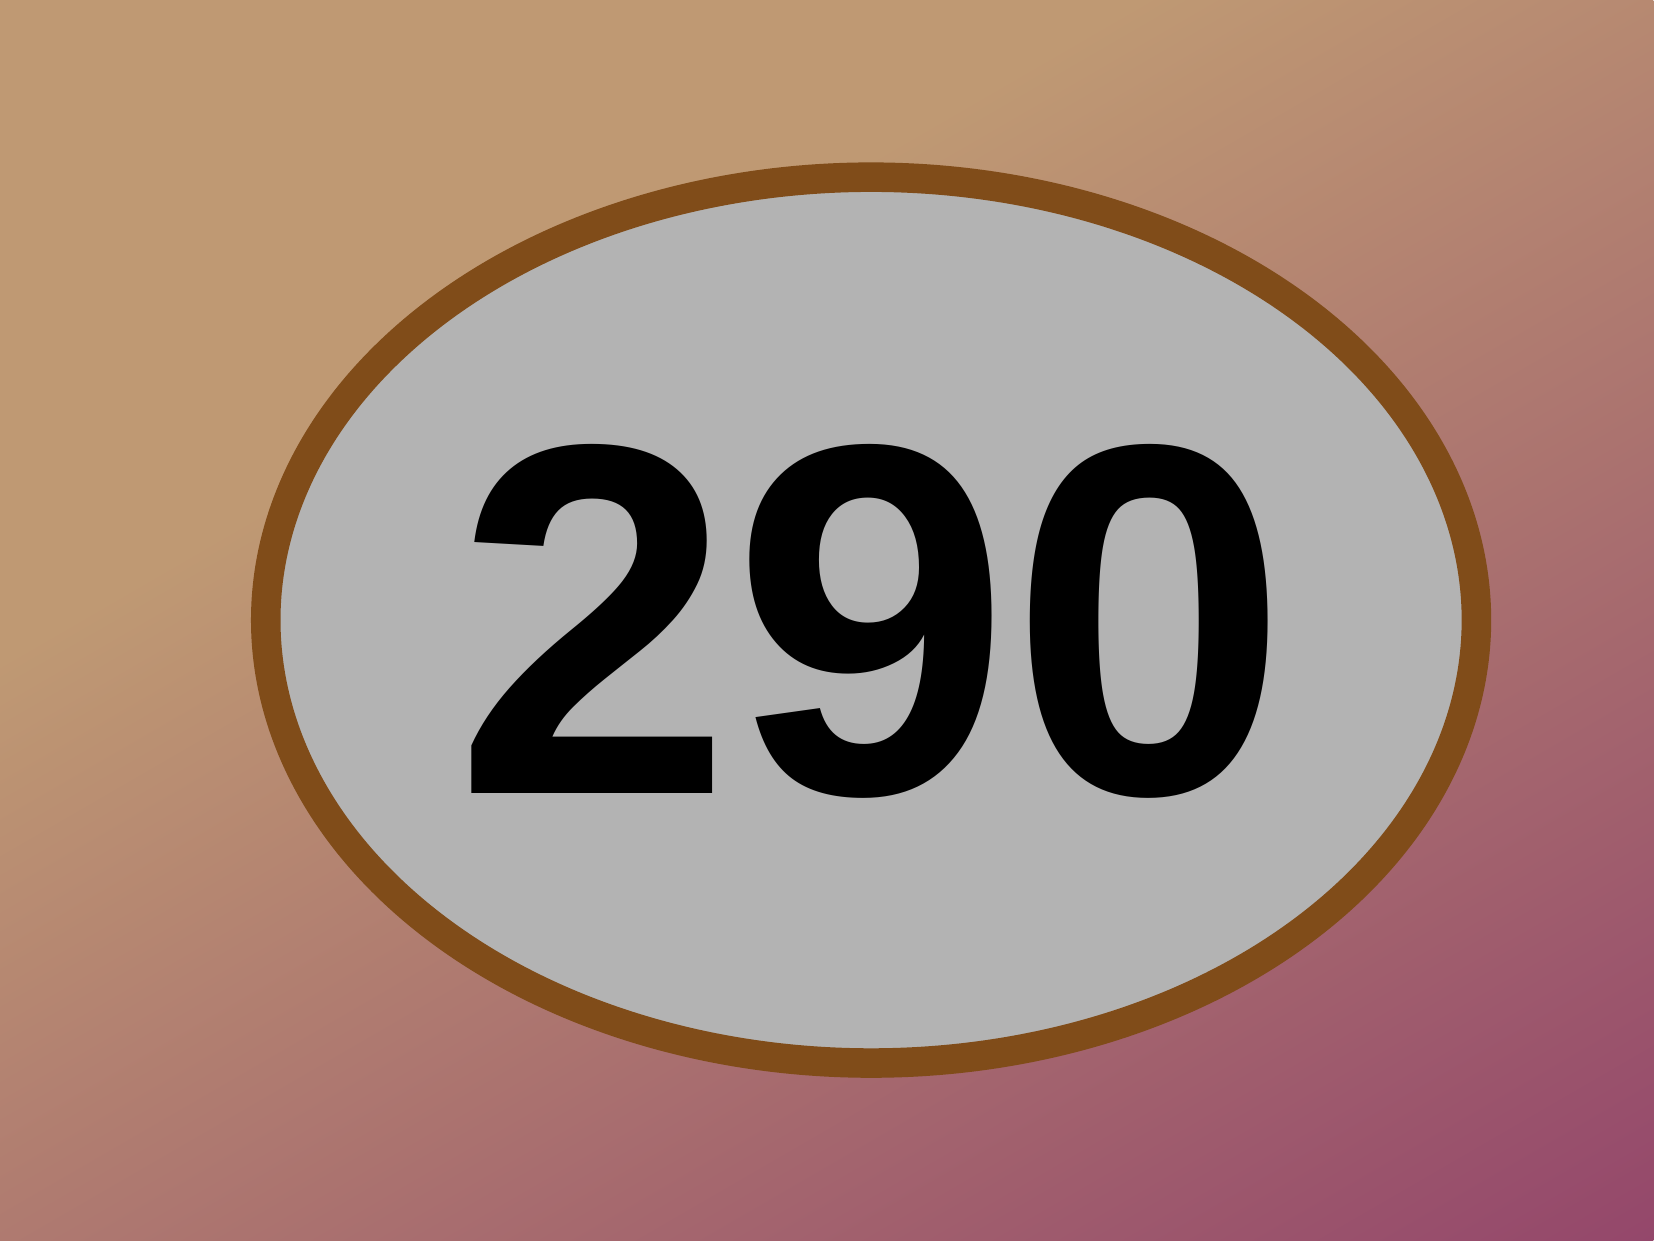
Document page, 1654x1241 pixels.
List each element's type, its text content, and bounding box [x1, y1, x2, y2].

text_box 290 [265, 177, 1477, 1064]
